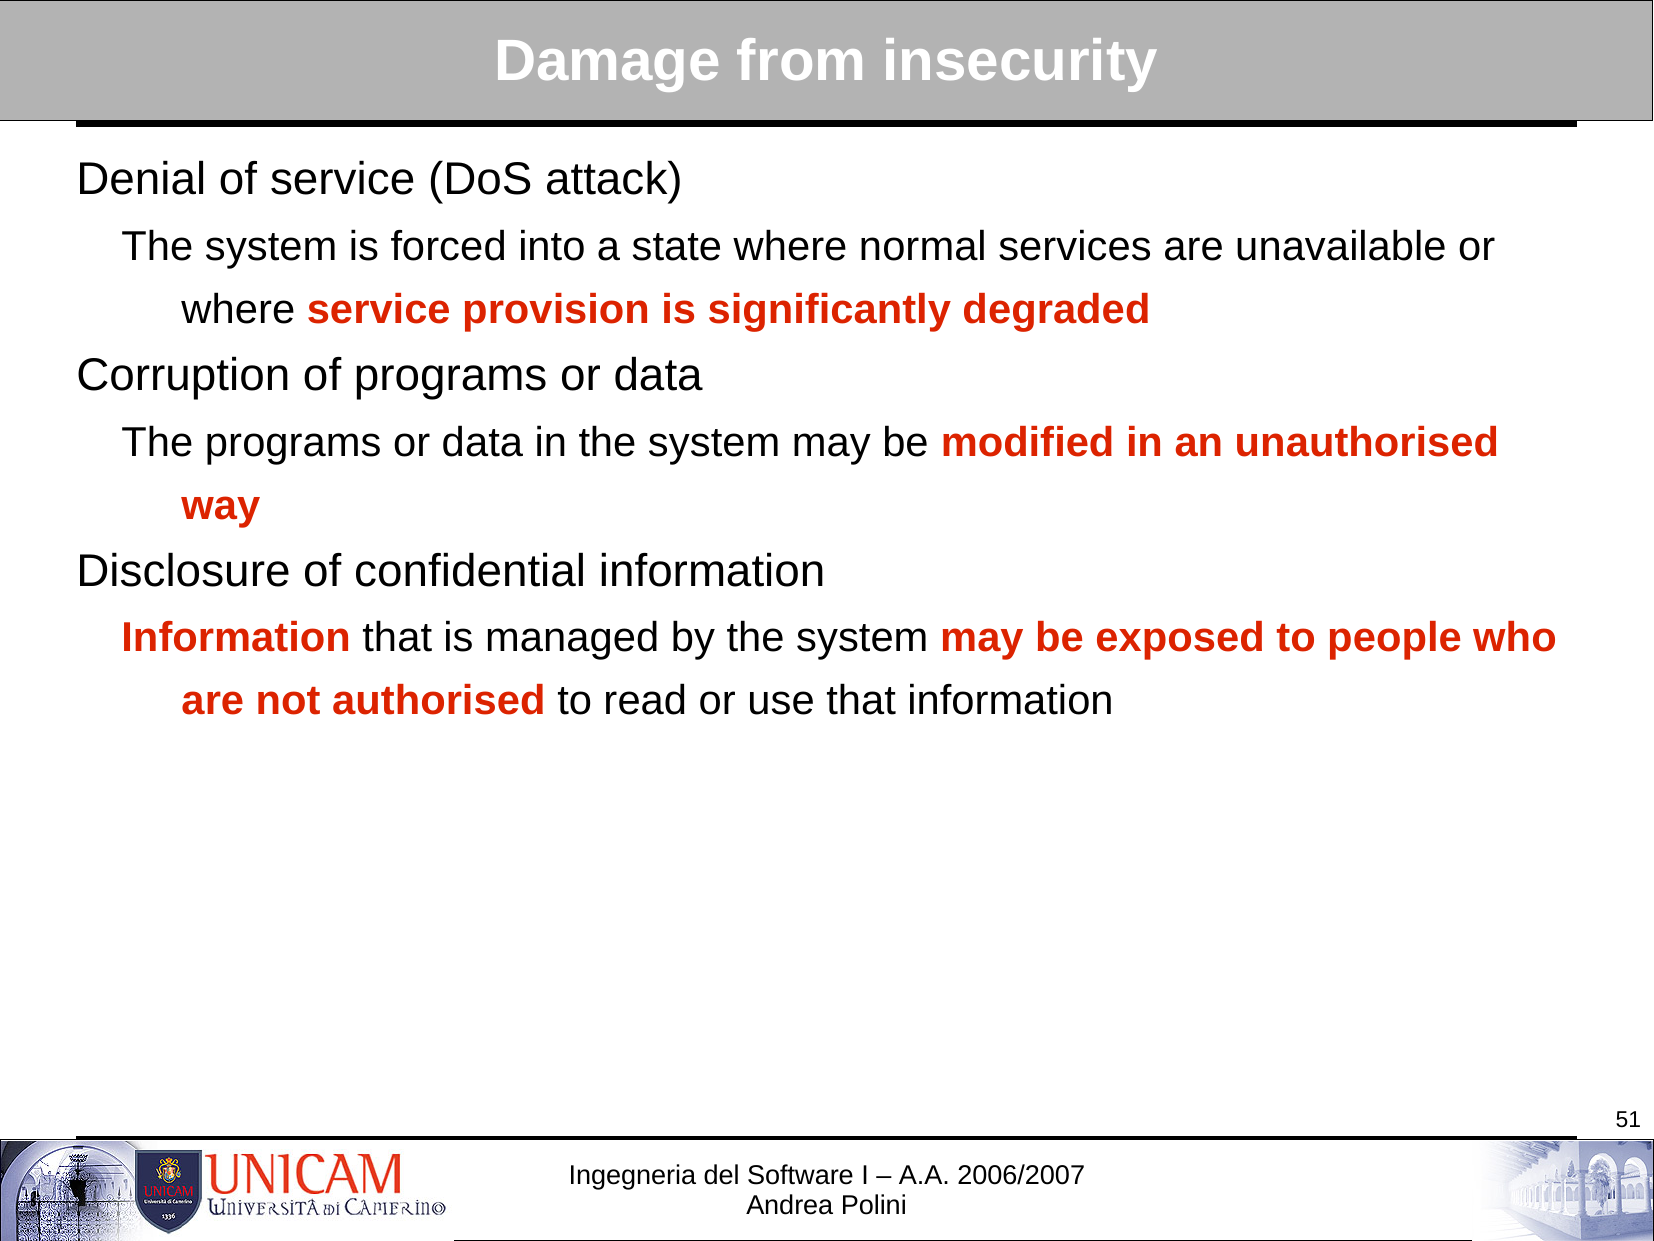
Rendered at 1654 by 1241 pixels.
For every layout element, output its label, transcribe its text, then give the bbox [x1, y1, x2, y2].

picture [1472, 1141, 1653, 1241]
title Damage from insecurity [0, 0, 1653, 121]
picture [0, 1141, 454, 1241]
list Denial of service (DoS attack) The system is forced into a state where normal services are unavailable or where service provision is significantly degraded Corruption of programs or data The programs or data in the system may be modified in an unauthorised way Disclosure of confidential information Information that is managed by the system may be exposed to people who are not authorised to read or use that information [76, 152, 1577, 890]
